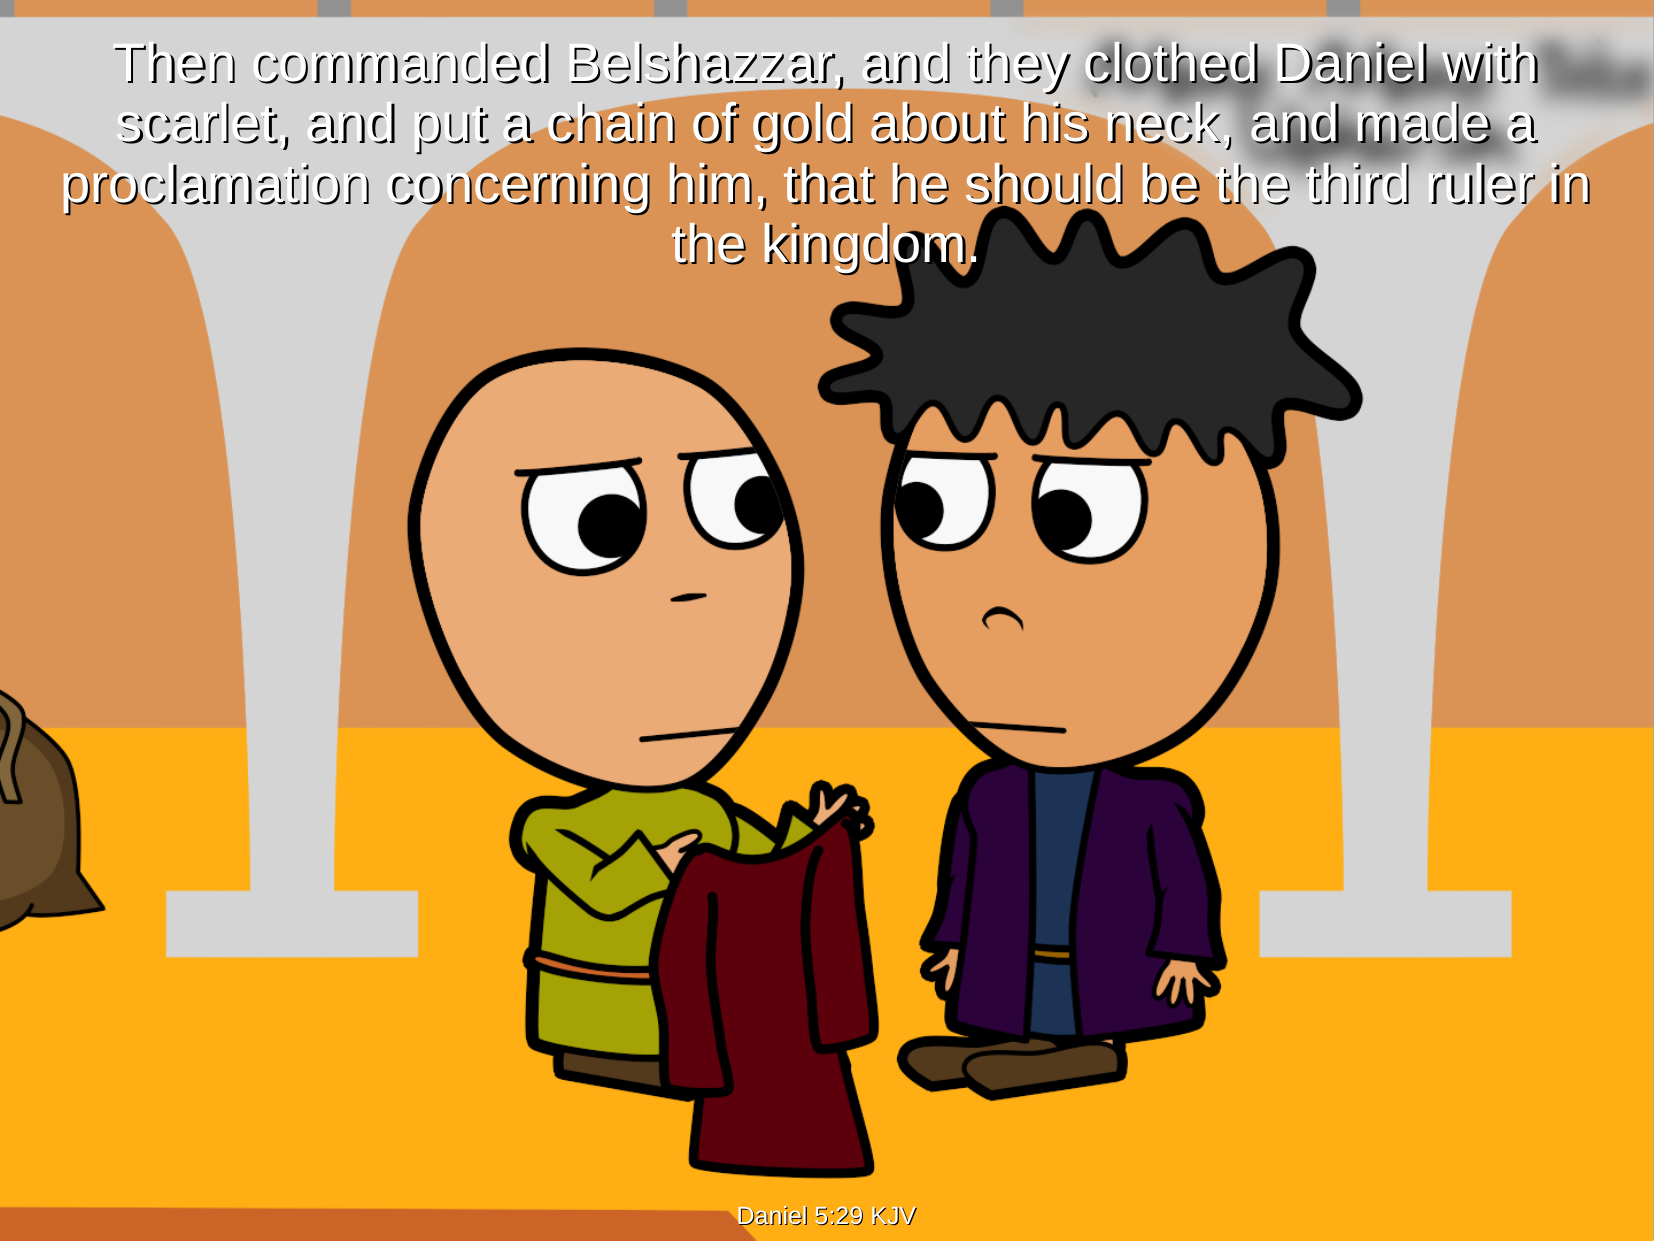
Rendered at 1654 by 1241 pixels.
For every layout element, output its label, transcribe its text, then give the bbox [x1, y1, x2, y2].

picture [0, 0, 1654, 1241]
title Then commanded Belshazzar, and they clothed Daniel with scarlet, and put a chain of gold about his neck, and made a proclamation concerning him, that he should be the third ruler in the kingdom. [24, 31, 1630, 275]
text_box Daniel 5:29 KJV [721, 1194, 932, 1237]
